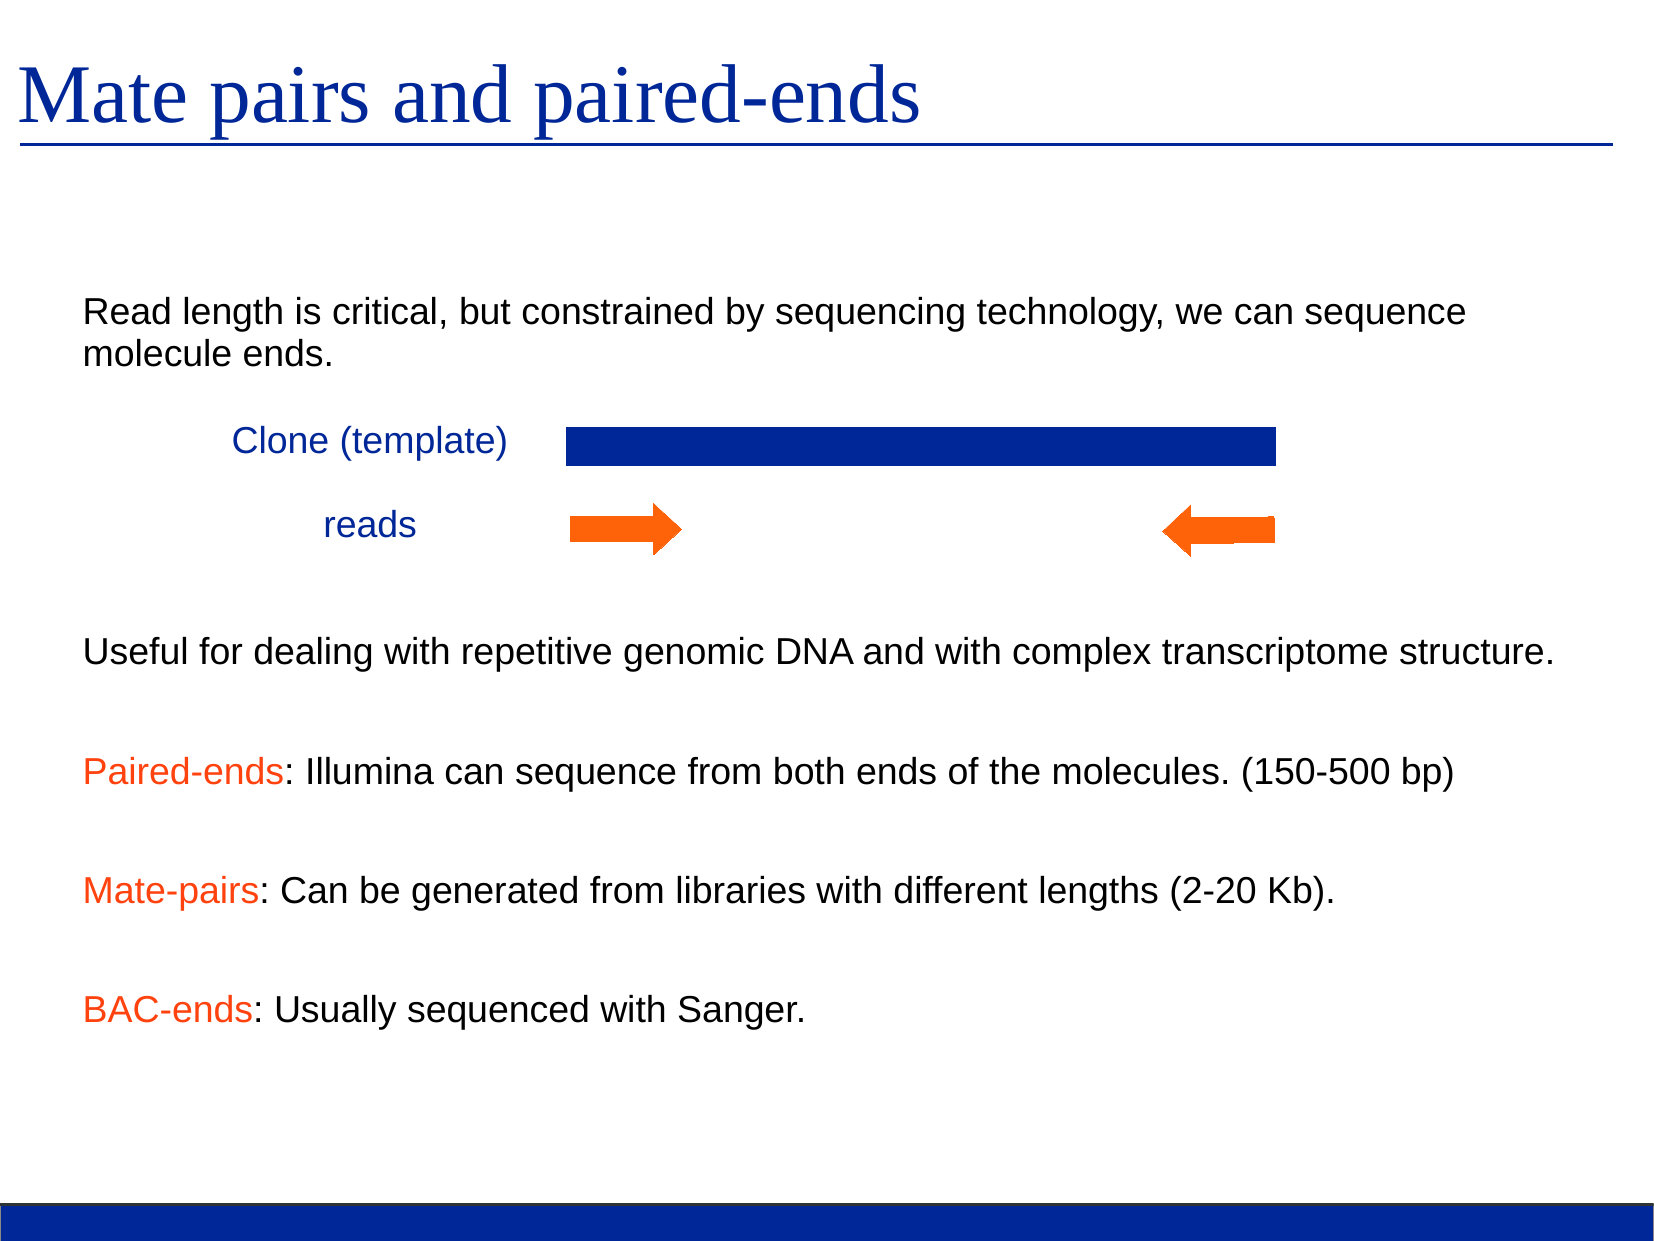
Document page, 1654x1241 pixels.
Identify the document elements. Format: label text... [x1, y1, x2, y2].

list Read length is critical, but constrained by sequencing technology, we can sequence molecule ends. Useful for dealing with repetitive genomic DNA and with complex transcriptome structure. Paired-ends: Illumina can sequence from both ends of the molecules. (150-500 bp) Mate-pairs: Can be generated from libraries with different lengths (2-20 Kb). BAC-ends: Usually sequenced with Sanger. [82, 290, 1571, 1109]
text_box Clone (template) reads [216, 412, 524, 554]
text_box [570, 503, 682, 555]
title Mate pairs and paired-ends [17, 0, 1589, 198]
text_box [566, 427, 1276, 466]
text_box [1162, 505, 1275, 557]
